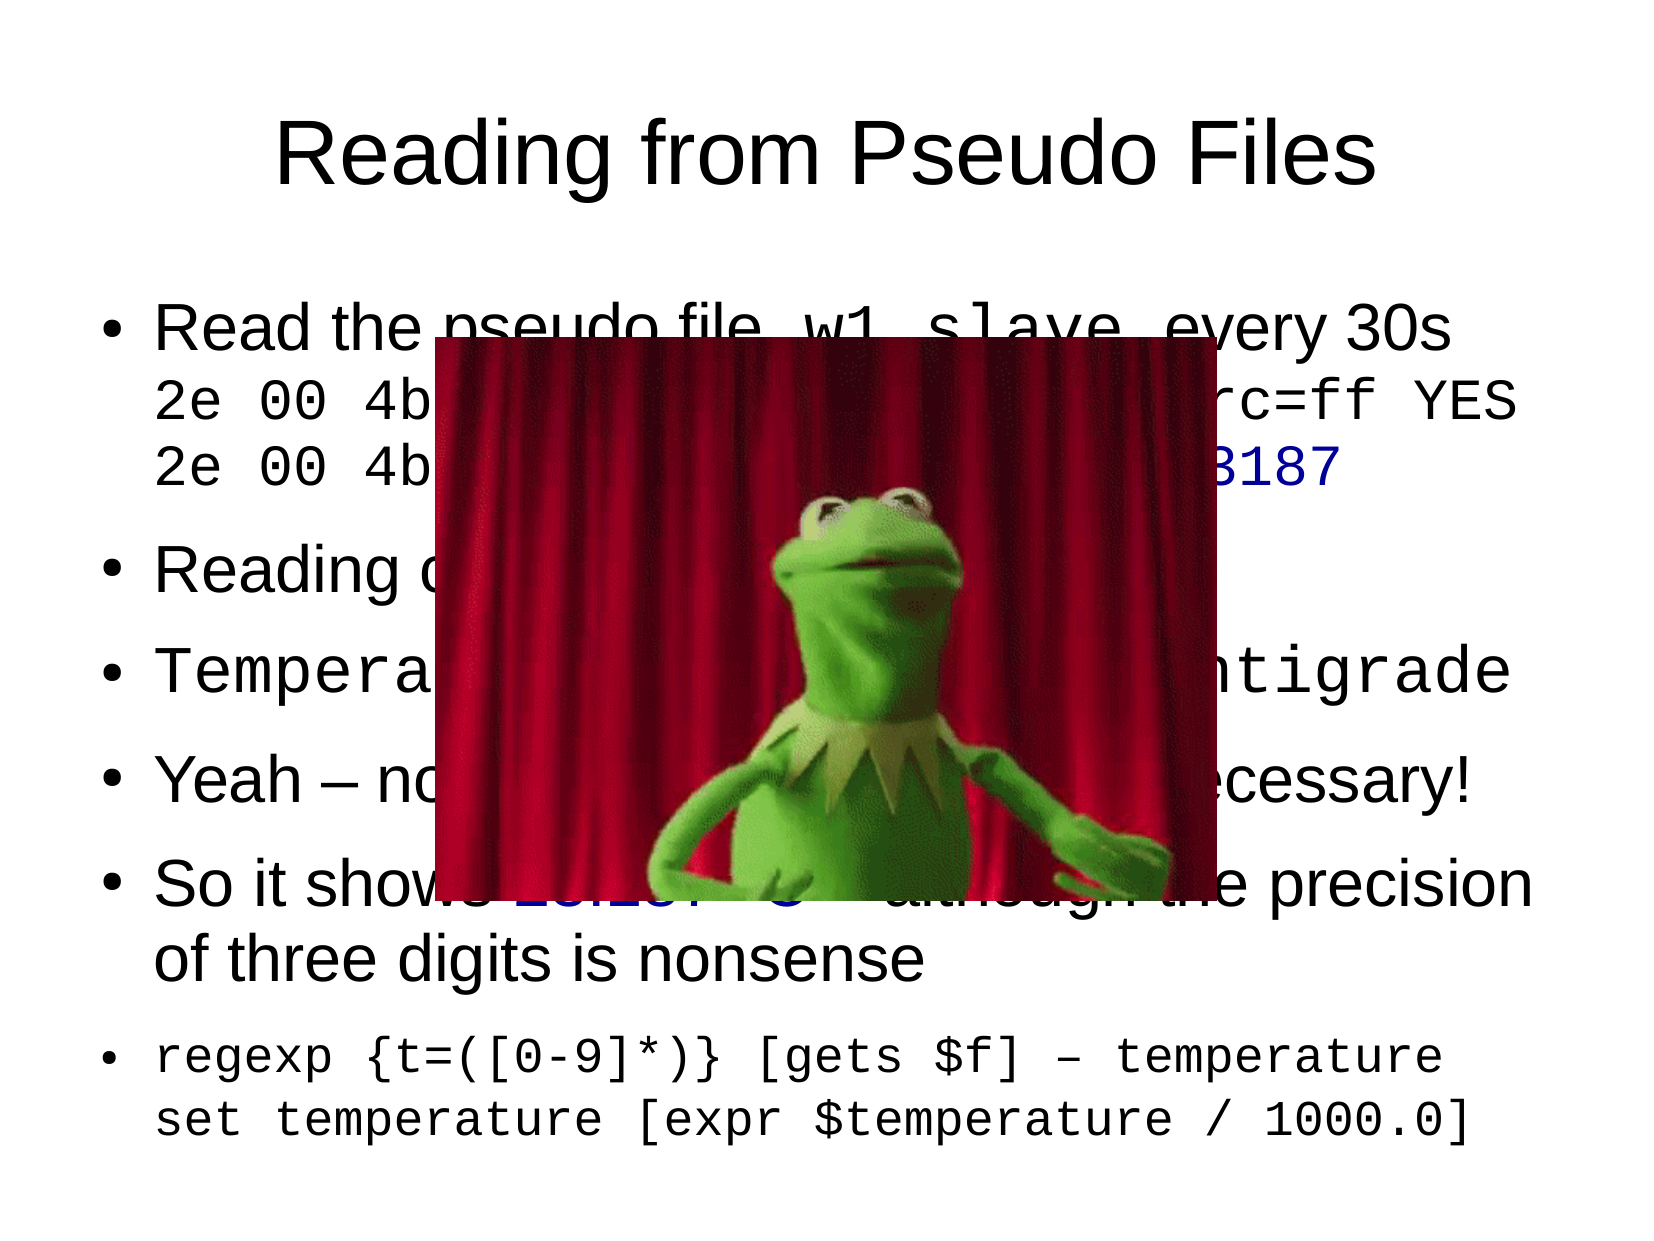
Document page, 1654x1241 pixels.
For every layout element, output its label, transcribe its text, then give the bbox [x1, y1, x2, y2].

title Reading from Pseudo Files [82, 49, 1571, 257]
picture [435, 337, 1217, 901]
list Read the pseudo file w1_slave every 30s 2e 00 4b 46 ff ff 09 10 ff : crc=ff YES 2e 00 4b 46 ff ff 09 10 ff t=23187 Reading can take up to 700 ms Temperature is in milli-centigrade Yeah – no conversion to metric is necessary! So it shows 23.187 °C – although the precision of three digits is nonsense regexp {t=([0-9]*)} [gets $f] – temperature set temperature [expr $temperature / 1000.0] [82, 290, 1571, 1193]
